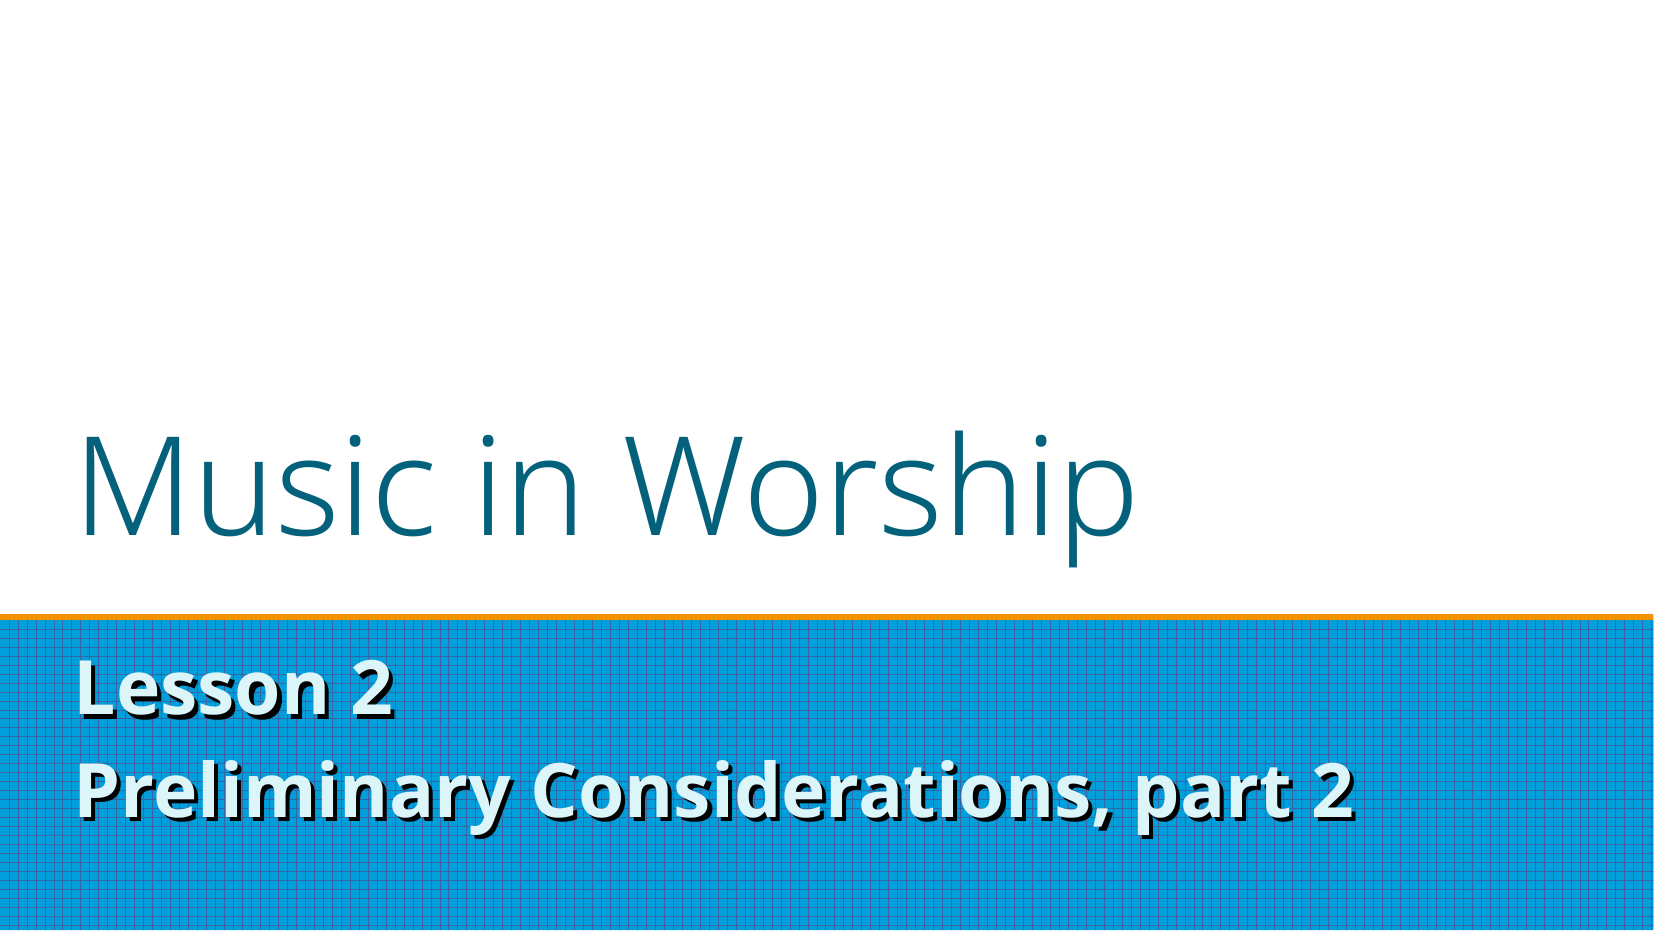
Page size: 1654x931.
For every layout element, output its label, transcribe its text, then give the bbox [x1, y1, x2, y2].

title Music in Worship [73, 44, 1551, 576]
subtitle Lesson 2 Preliminary Considerations, part 2 [73, 634, 1551, 840]
